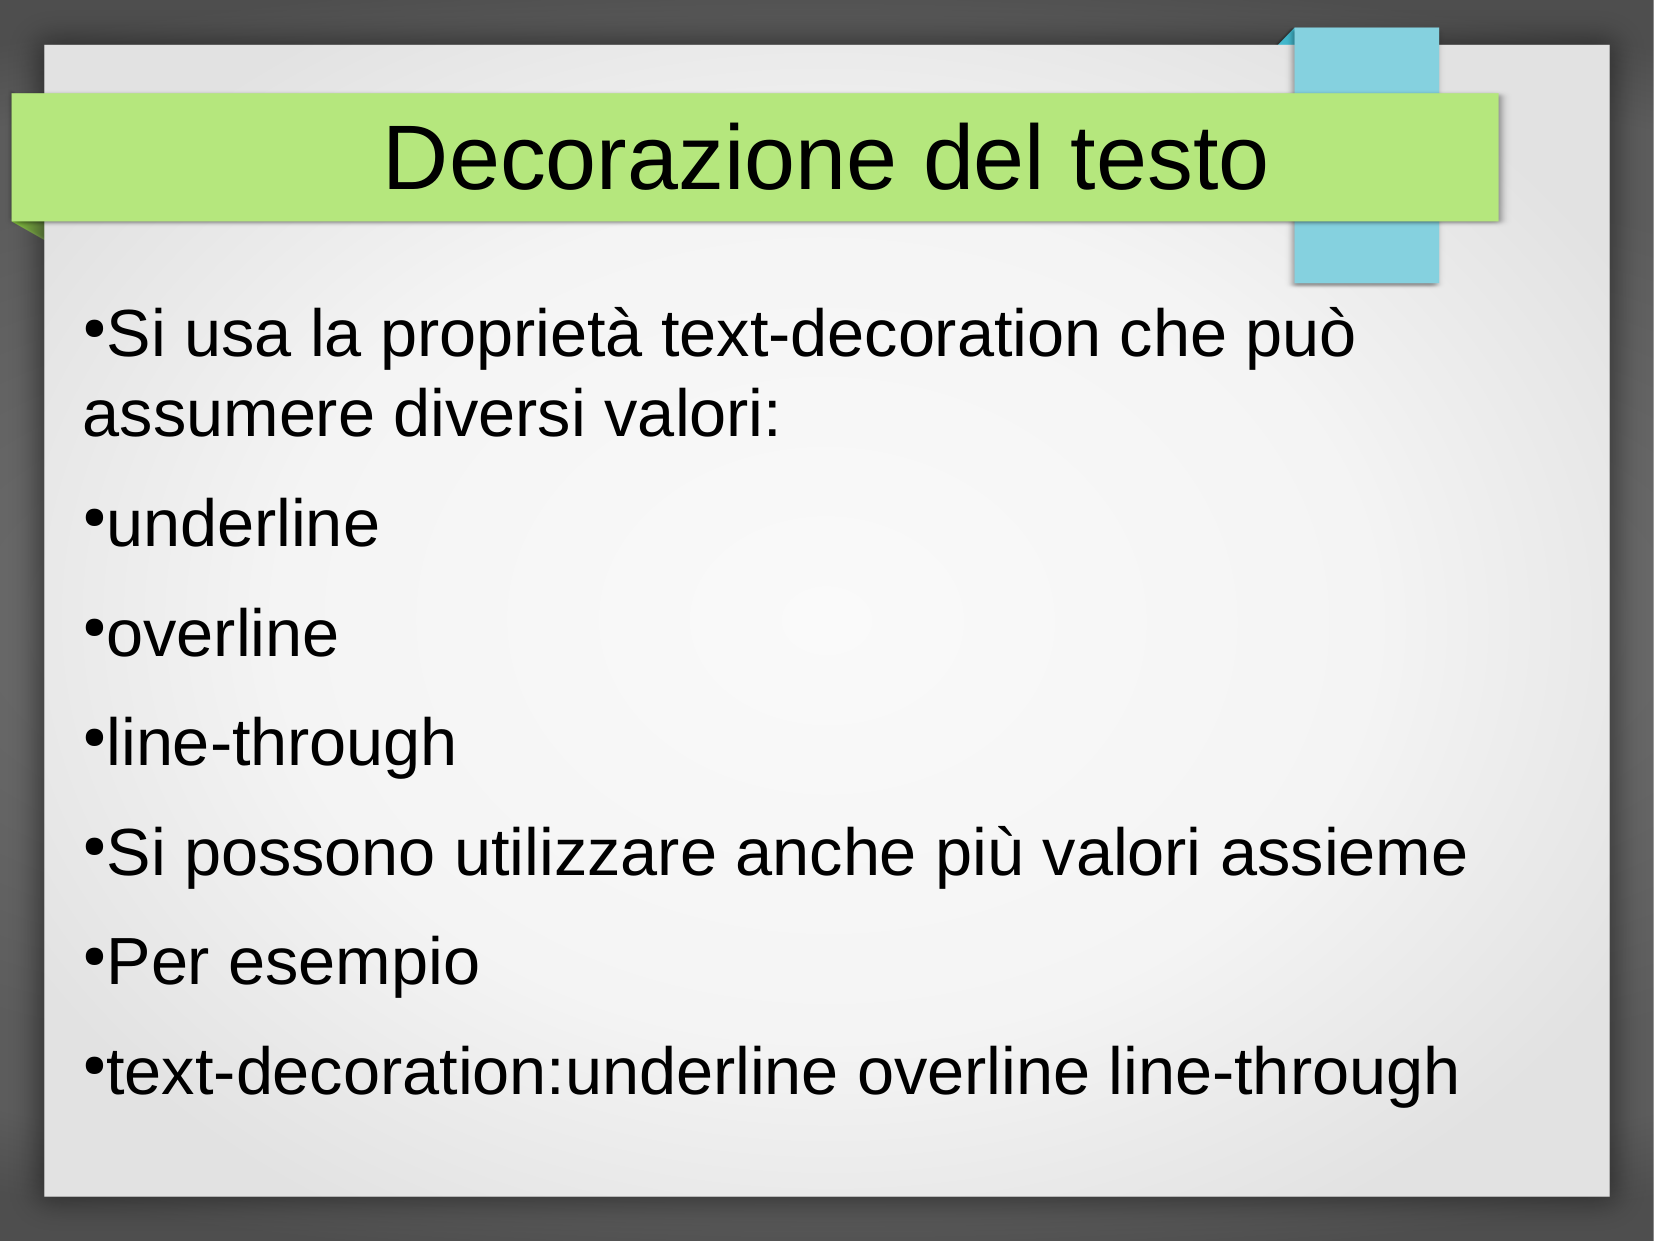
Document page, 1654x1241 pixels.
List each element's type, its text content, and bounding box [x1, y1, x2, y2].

list Si usa la proprietà text-decoration che può assumere diversi valori: underline overline line-through Si possono utilizzare anche più valori assieme Per esempio text-decoration:underline overline line-through [82, 290, 1571, 1170]
title Decorazione del testo [82, 49, 1571, 257]
picture [0, 0, 1654, 1241]
